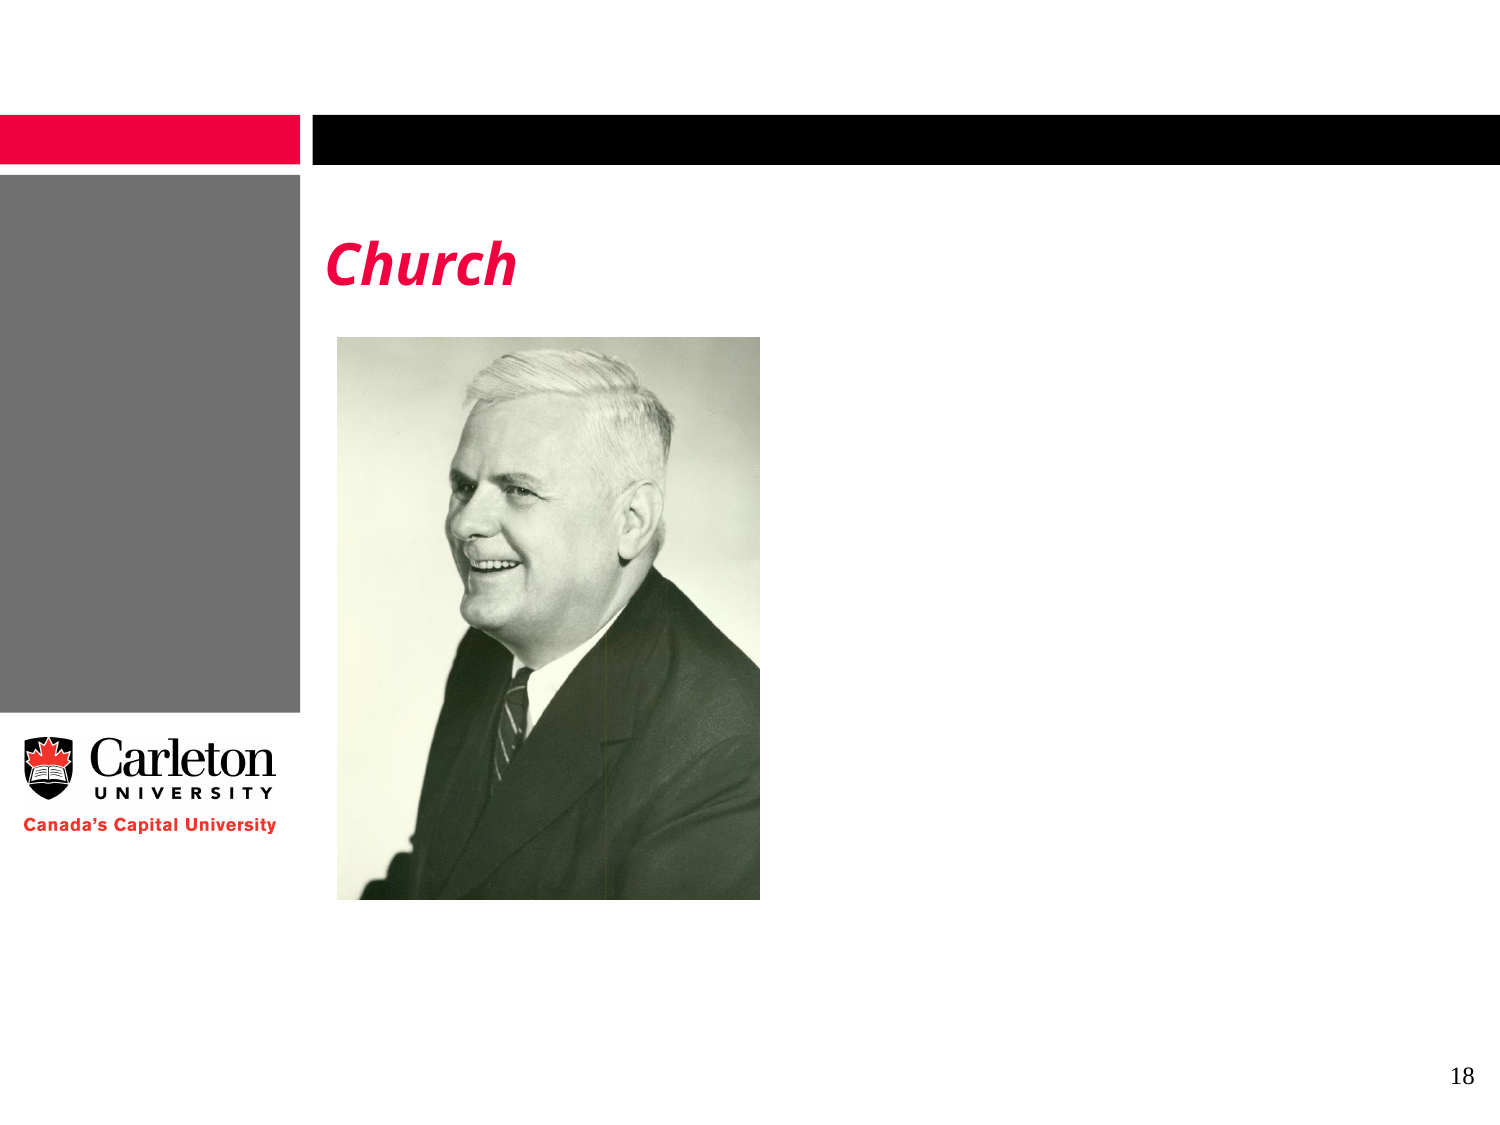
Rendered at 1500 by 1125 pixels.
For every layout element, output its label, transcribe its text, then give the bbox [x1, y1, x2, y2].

picture [24, 737, 276, 834]
picture [337, 337, 760, 901]
title Church [324, 194, 1450, 331]
